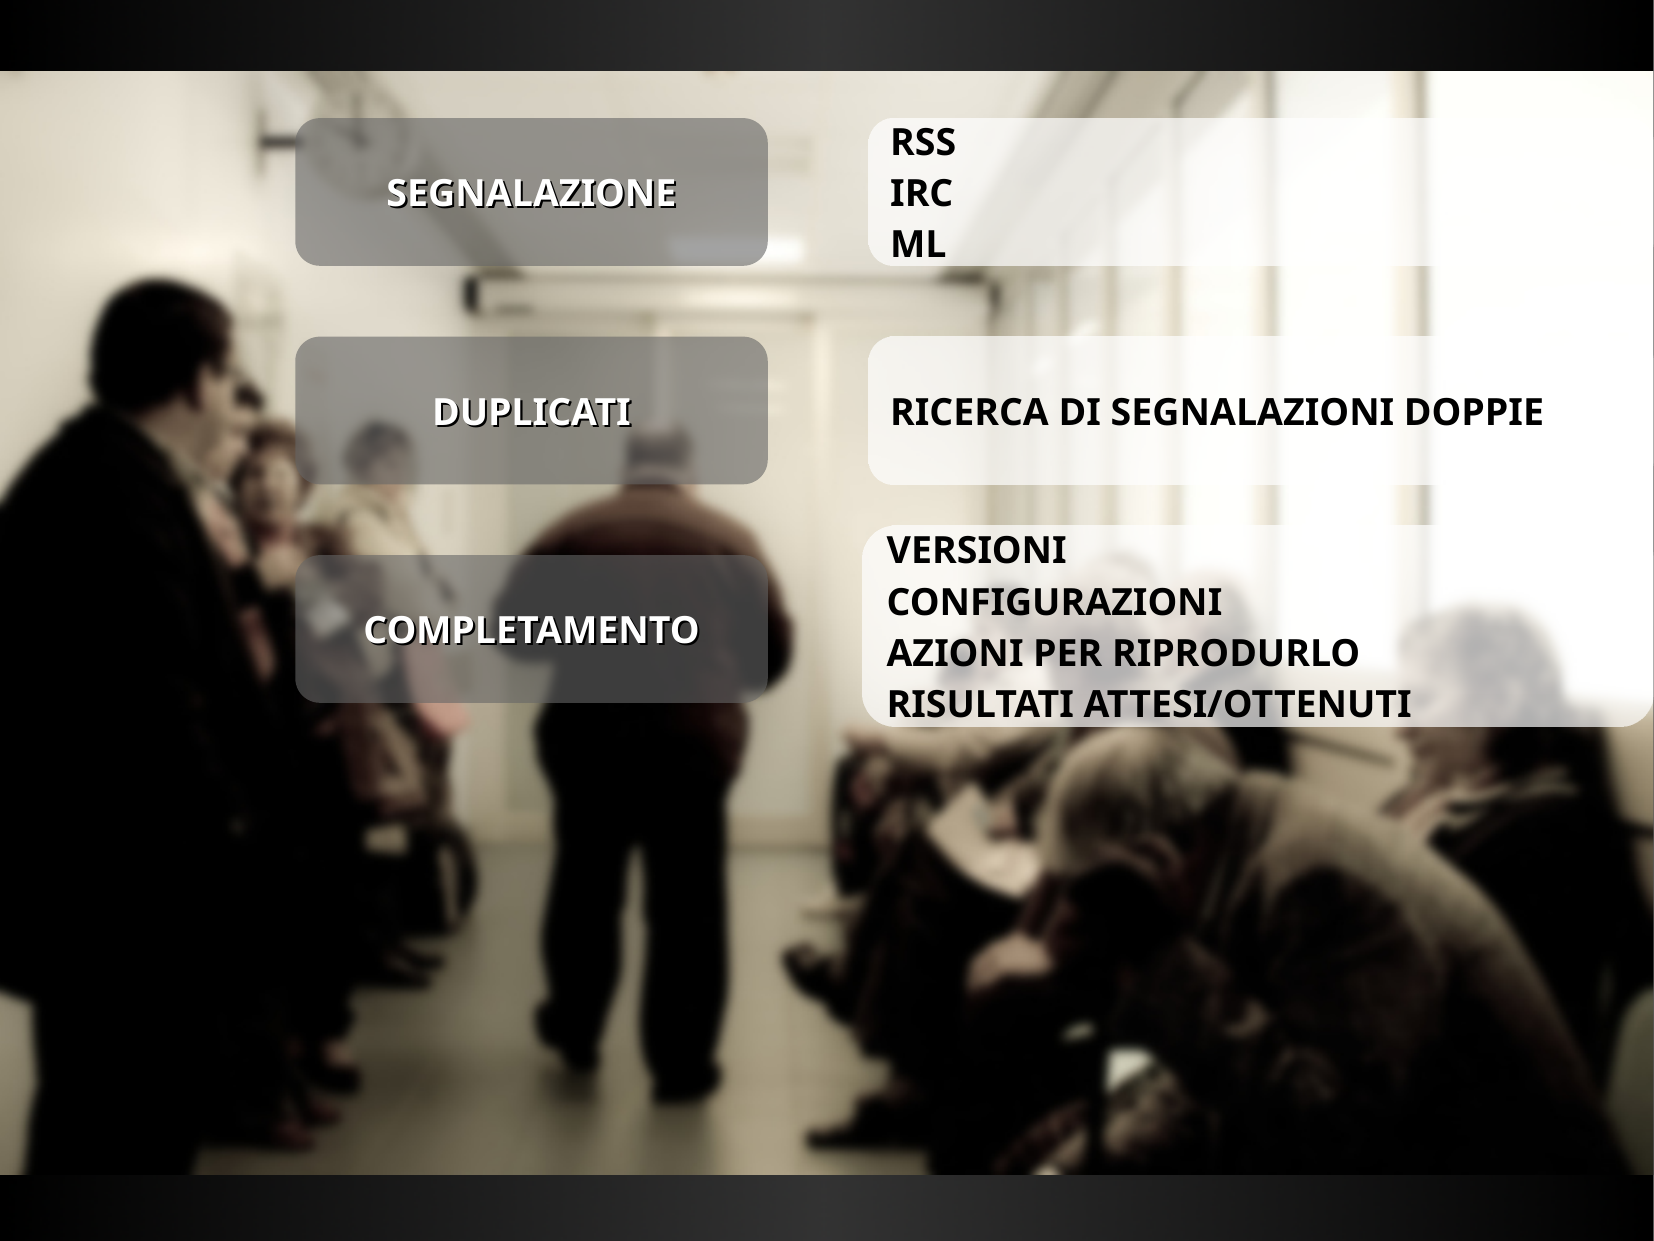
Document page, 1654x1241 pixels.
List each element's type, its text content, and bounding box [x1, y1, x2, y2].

text_box RICERCA DI SEGNALAZIONI DOPPIE [868, 336, 1654, 485]
picture [0, 0, 1654, 1241]
text_box VERSIONI CONFIGURAZIONI AZIONI PER RIPRODURLO RISULTATI ATTESI/OTTENUTI [862, 525, 1654, 727]
text_box COMPLETAMENTO [295, 555, 768, 703]
text_box SEGNALAZIONE [295, 118, 768, 266]
text_box RSS IRC ML [868, 118, 1654, 266]
text_box DUPLICATI [295, 336, 768, 485]
